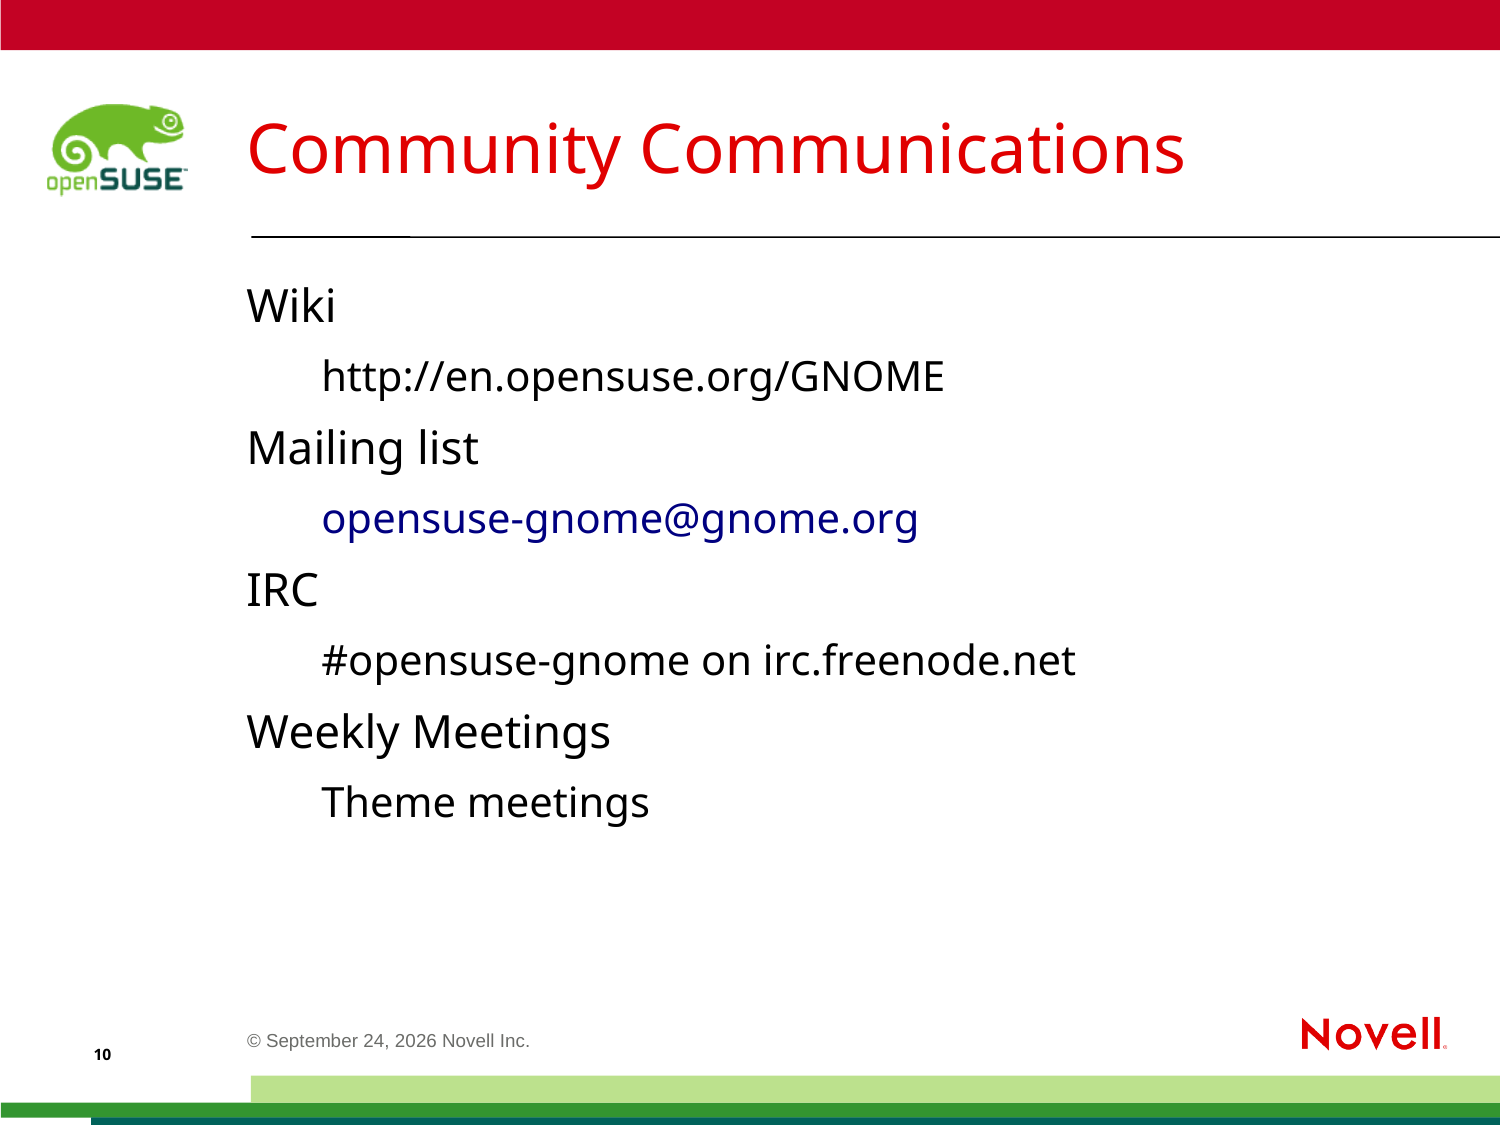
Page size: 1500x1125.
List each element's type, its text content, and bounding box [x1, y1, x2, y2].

picture [47, 104, 188, 197]
list Wiki http://en.opensuse.org/GNOME Mailing list opensuse-gnome@gnome.org IRC #opensuse-gnome on irc.freenode.net Weekly Meetings Theme meetings [231, 267, 1445, 980]
picture [1295, 1011, 1453, 1056]
title Community Communications [246, 68, 1409, 231]
